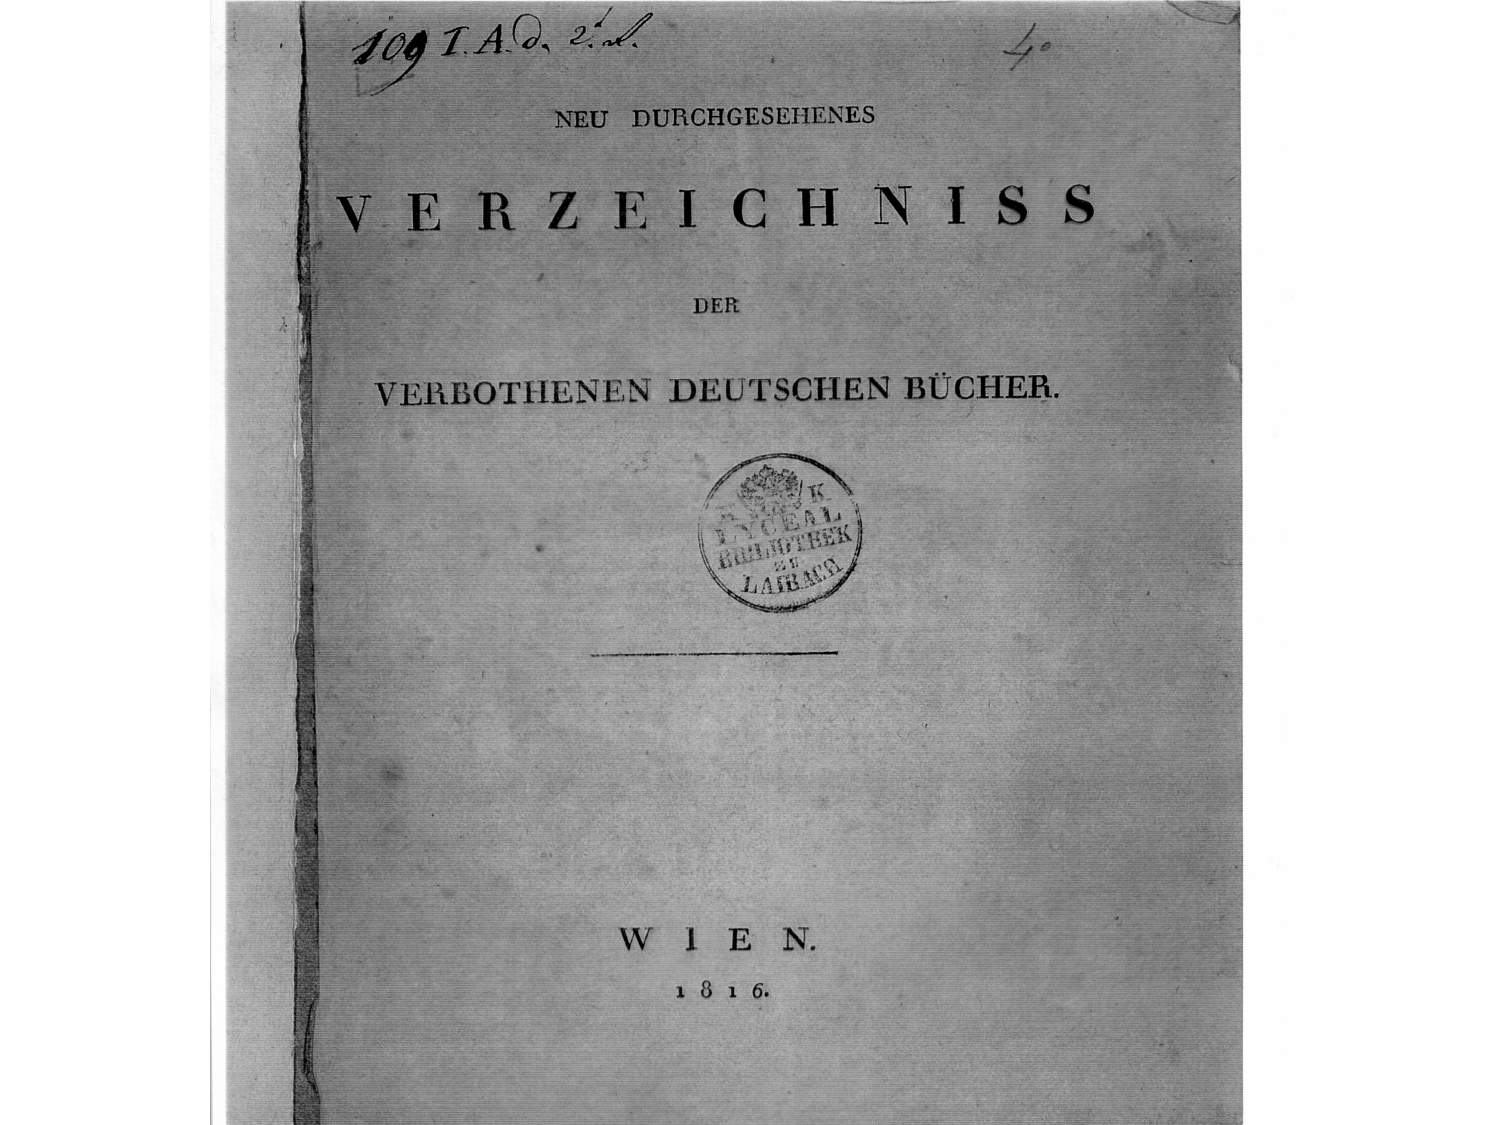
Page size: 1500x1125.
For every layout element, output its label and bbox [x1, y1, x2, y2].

picture [210, 0, 1301, 1125]
